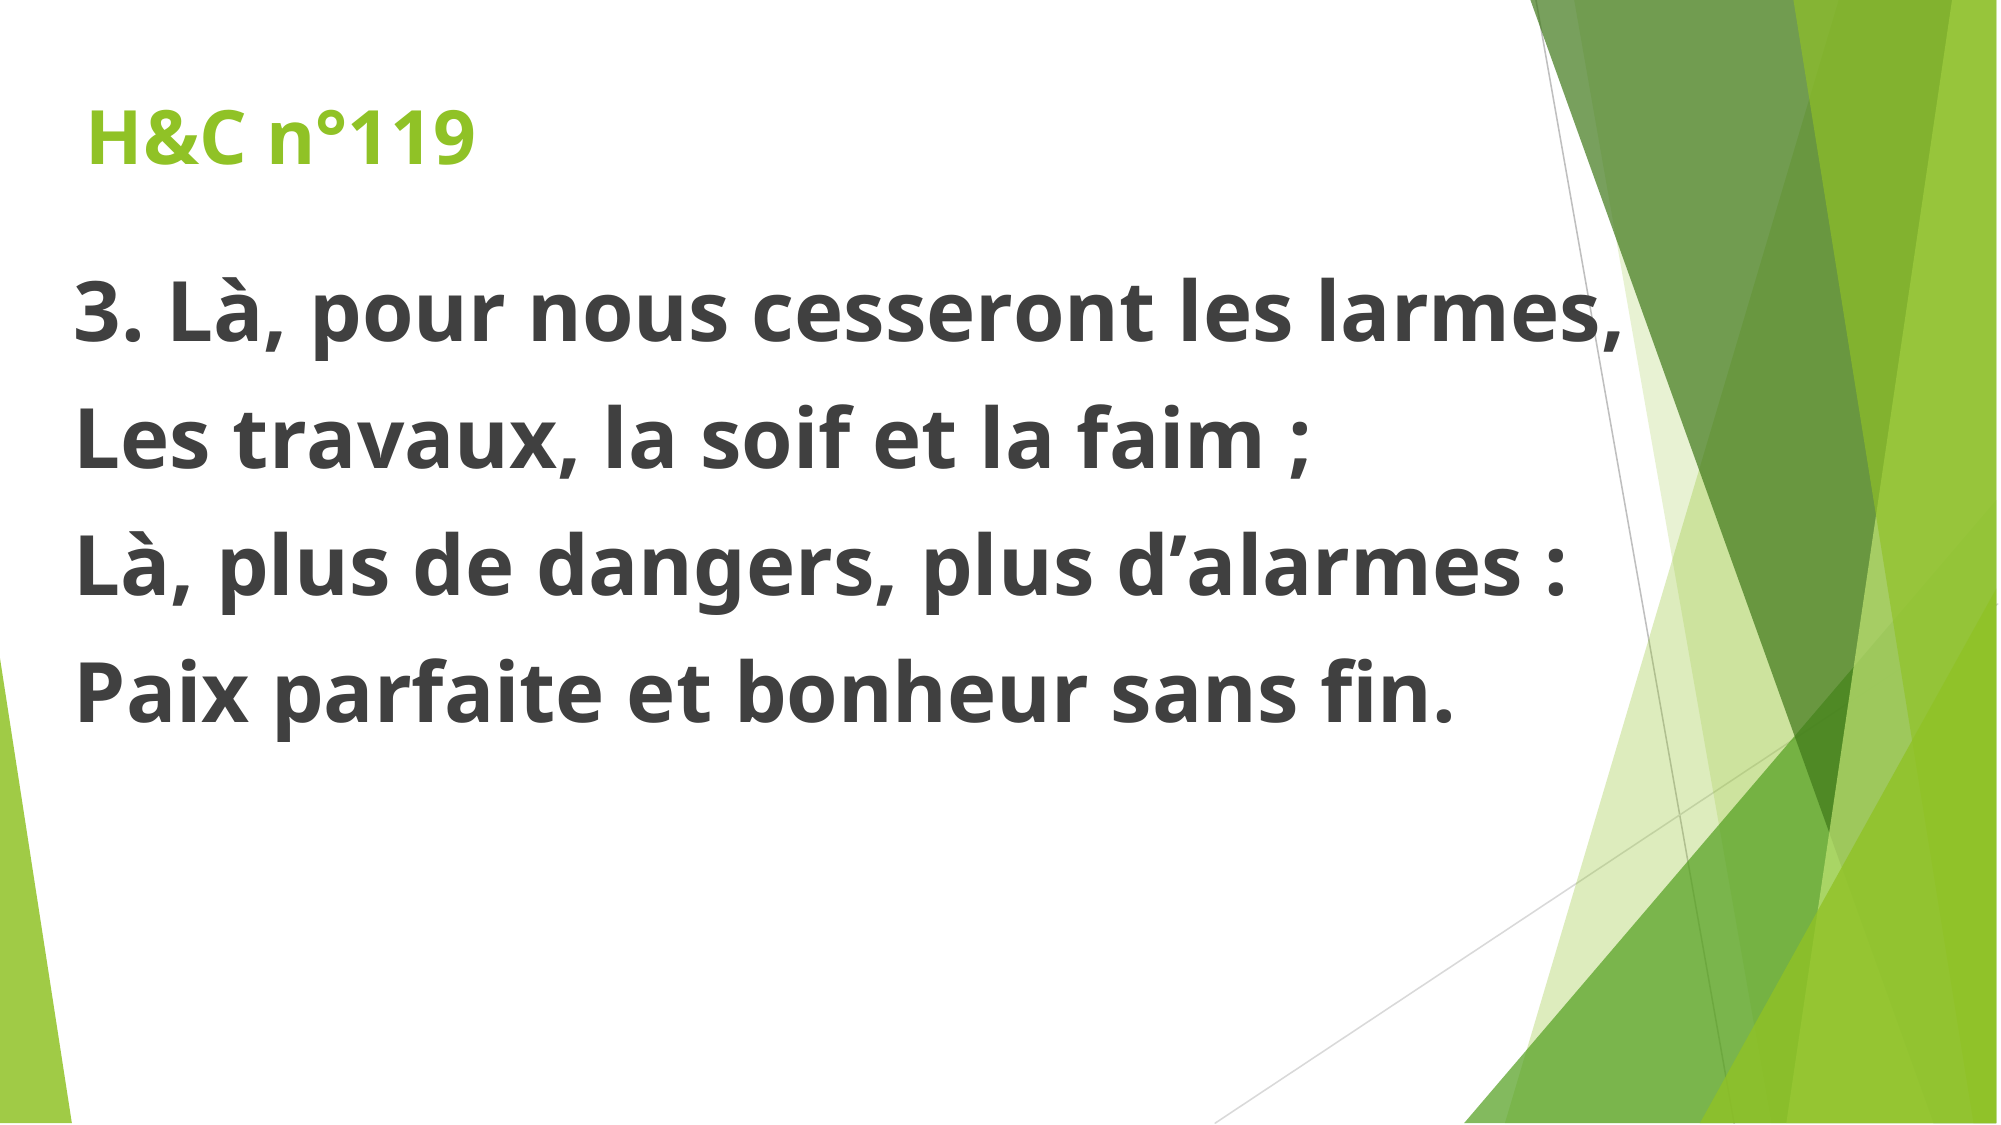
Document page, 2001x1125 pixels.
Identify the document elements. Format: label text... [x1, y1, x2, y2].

text_box 3. Là, pour nous cesseront les larmes, Les travaux, la soif et la faim ; Là, plus de dangers, plus d’alarmes : Paix parfaite et bonheur sans fin. [58, 236, 1985, 1075]
text_box H&C n°119 [70, 82, 497, 189]
